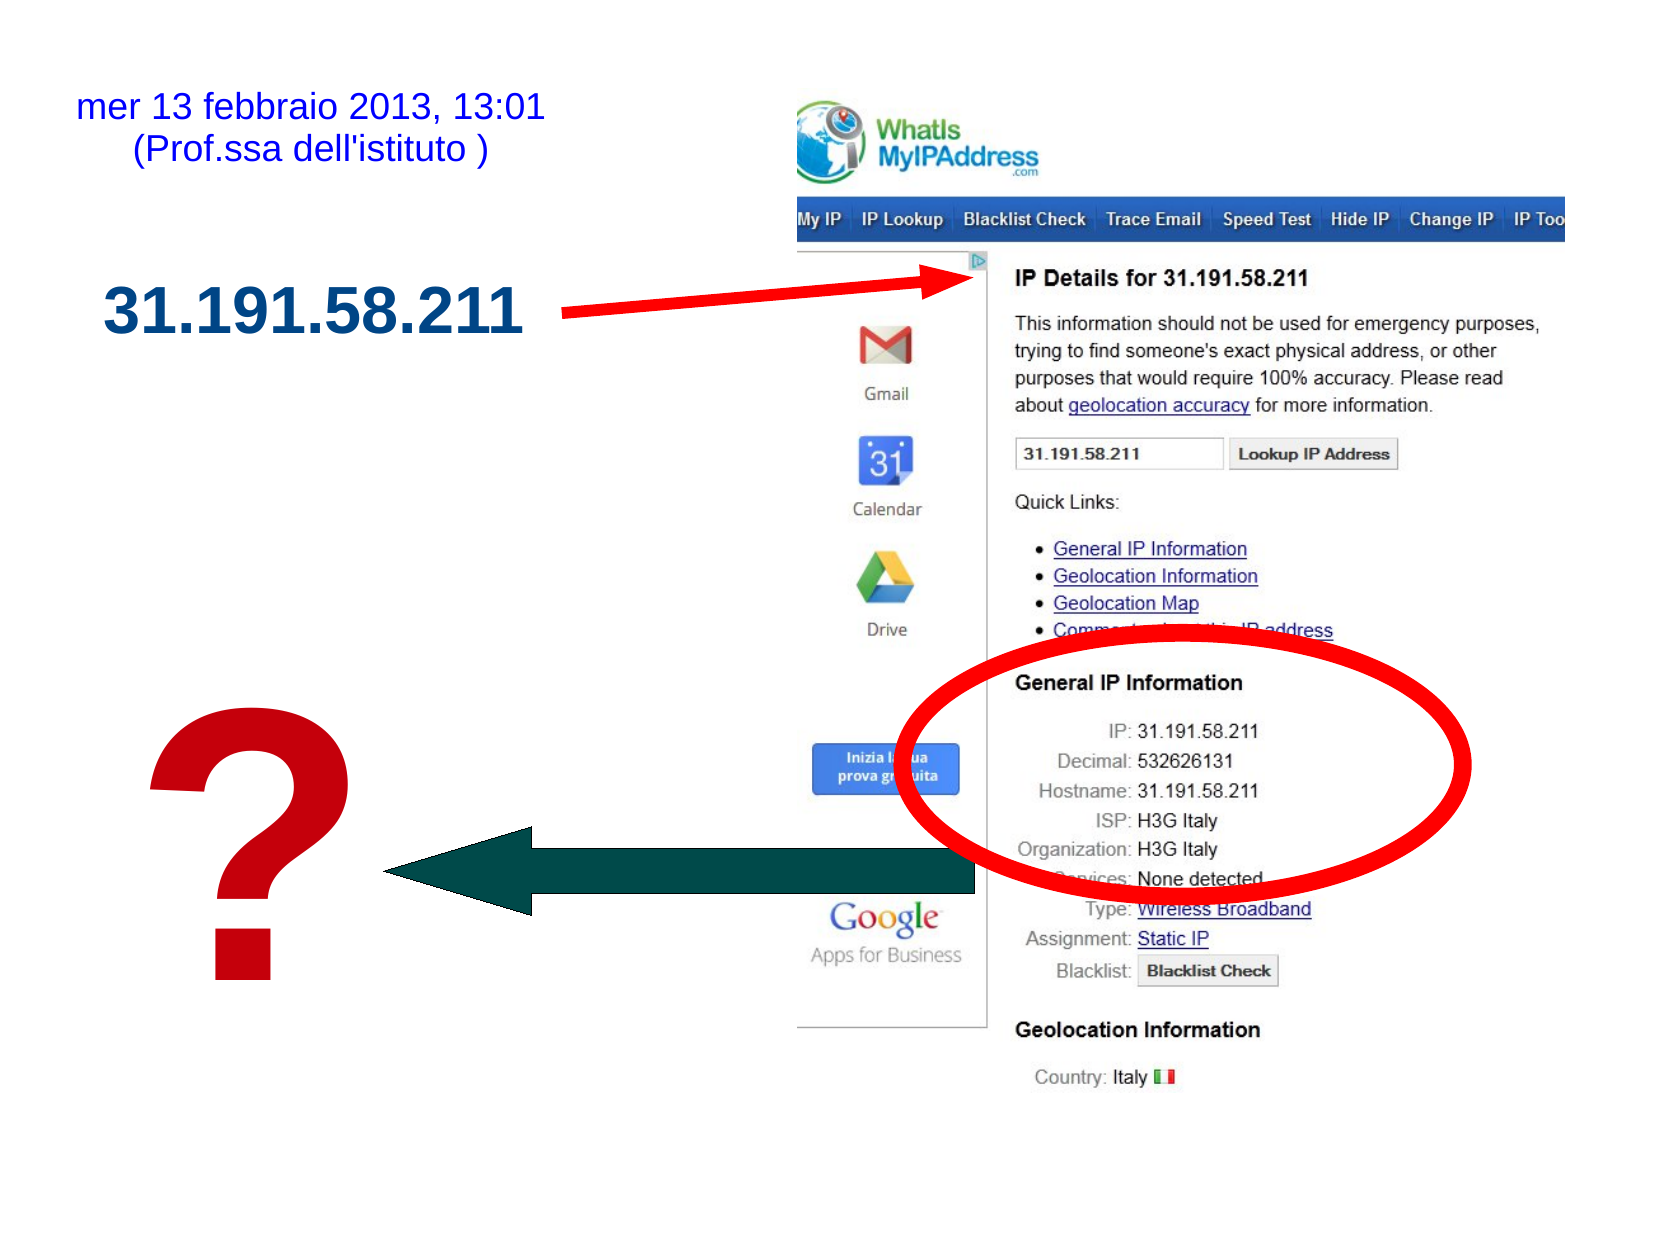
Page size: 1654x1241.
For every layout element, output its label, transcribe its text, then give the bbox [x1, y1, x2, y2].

text_box mer 13 febbraio 2013, 13:01 (Prof.ssa dell'istituto ) [61, 78, 562, 178]
text_box ? [118, 620, 443, 1071]
picture [912, 642, 1453, 887]
picture [797, 88, 1565, 1093]
text_box [383, 826, 975, 916]
text_box 31.191.58.211 [88, 265, 591, 356]
